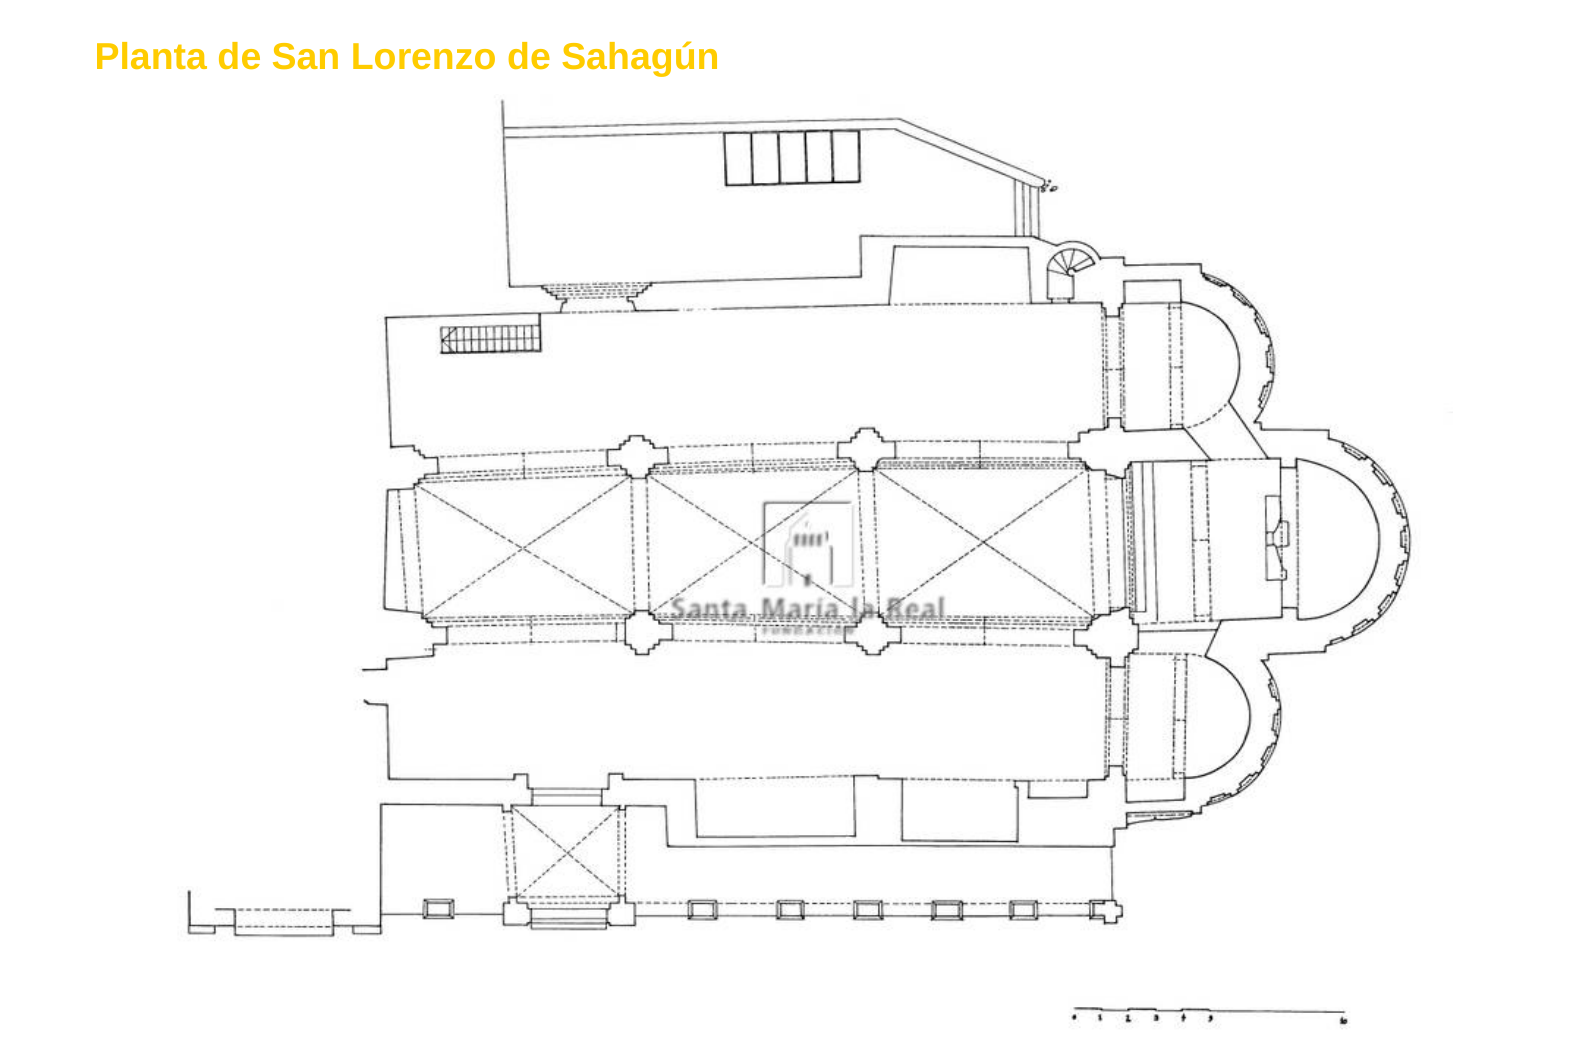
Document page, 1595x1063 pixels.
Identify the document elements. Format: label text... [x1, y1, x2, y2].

list Planta de San Lorenzo de Sahagún [23, 35, 724, 737]
picture [166, 94, 1453, 1057]
